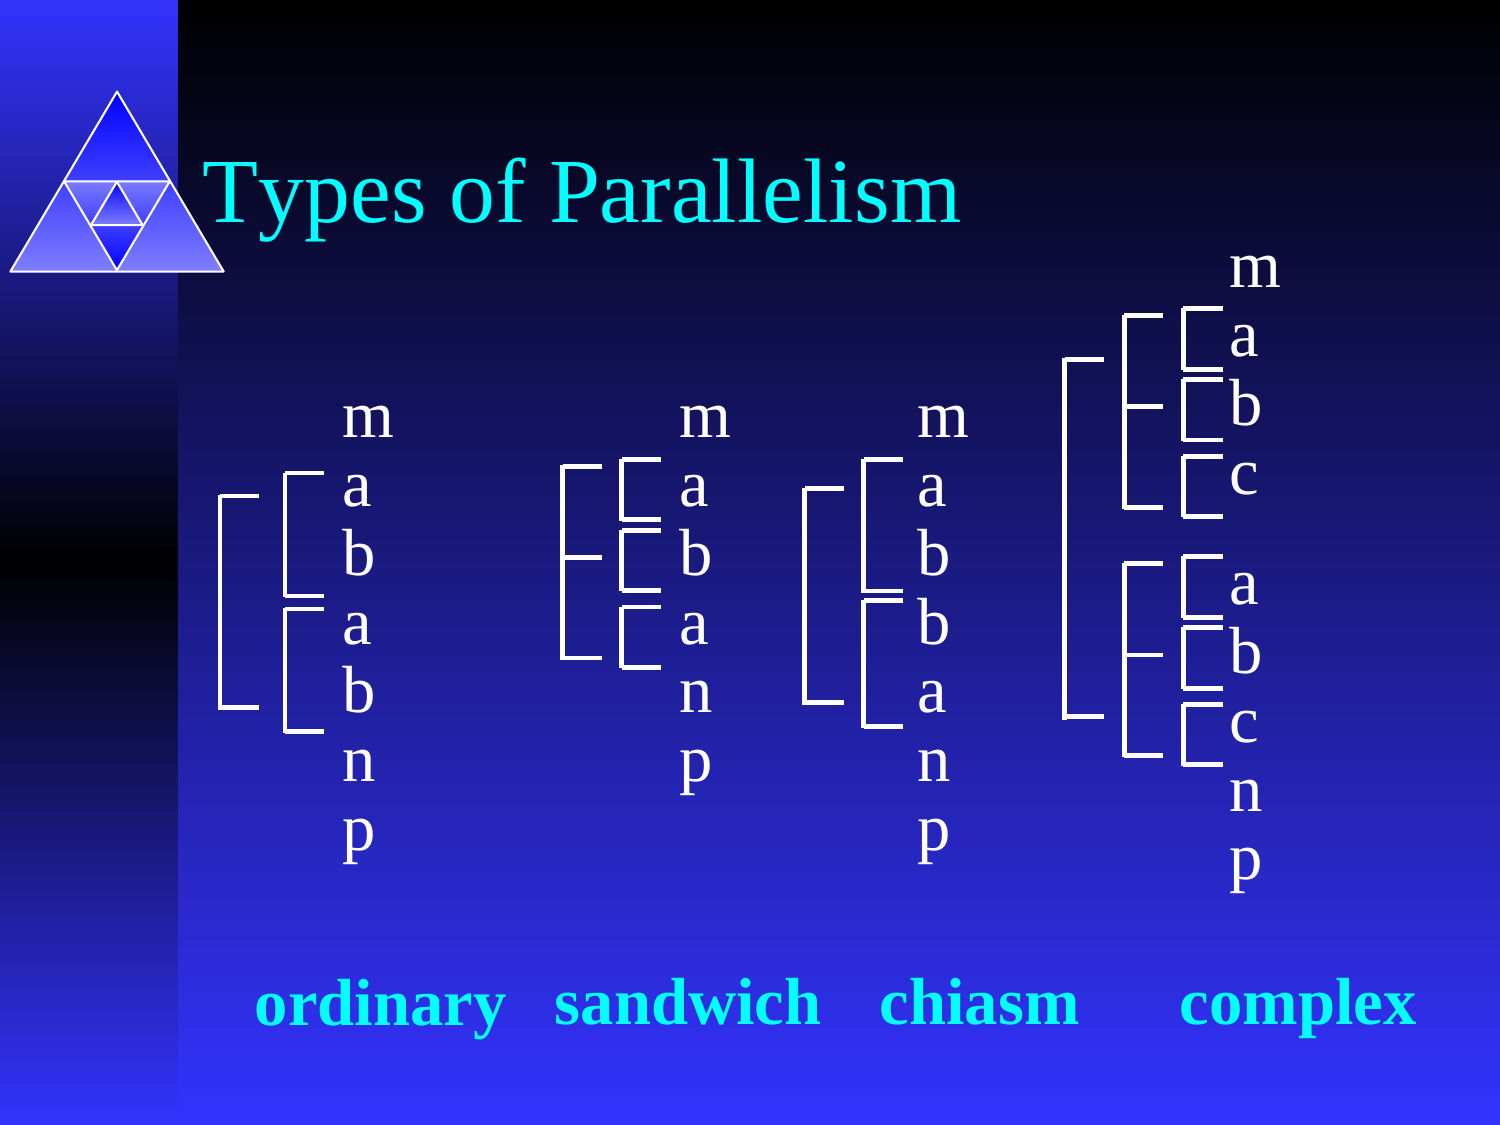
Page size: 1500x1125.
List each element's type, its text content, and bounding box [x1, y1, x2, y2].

text_box sandwich [539, 962, 864, 1047]
title Types of Parallelism [187, 99, 1463, 288]
text_box m a b c a b c n p [1214, 224, 1315, 902]
text_box m a b a n p [664, 374, 765, 804]
text_box chiasm [864, 962, 1164, 1047]
text_box complex [1164, 962, 1500, 1047]
text_box m a b a b n p [327, 374, 428, 873]
text_box m a b b a n p [902, 374, 1002, 873]
text_box ordinary [239, 962, 539, 1047]
